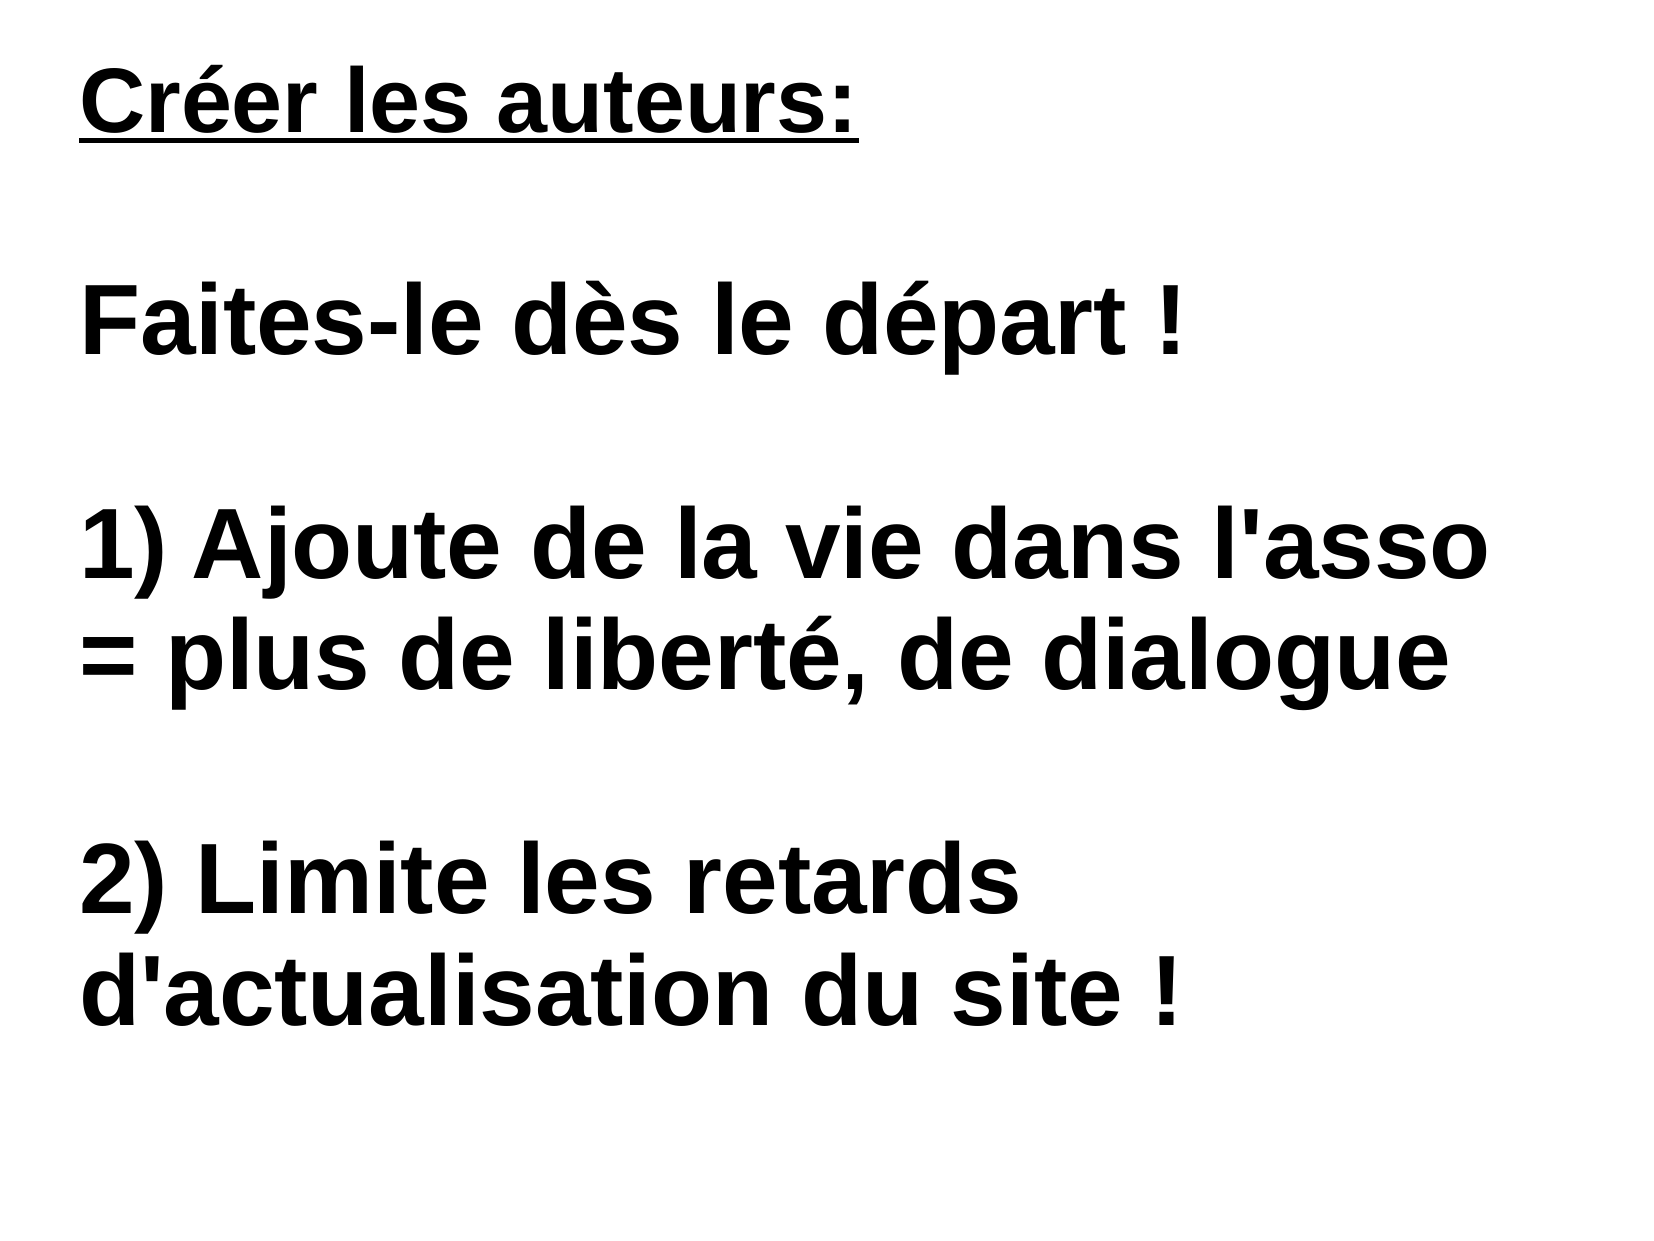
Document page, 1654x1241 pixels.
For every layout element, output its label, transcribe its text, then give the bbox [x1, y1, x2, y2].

text_box Créer les auteurs: Faites-le dès le départ ! 1) Ajoute de la vie dans l'asso = plus de liberté, de dialogue 2) Limite les retards d'actualisation du site ! [64, 42, 1590, 1054]
